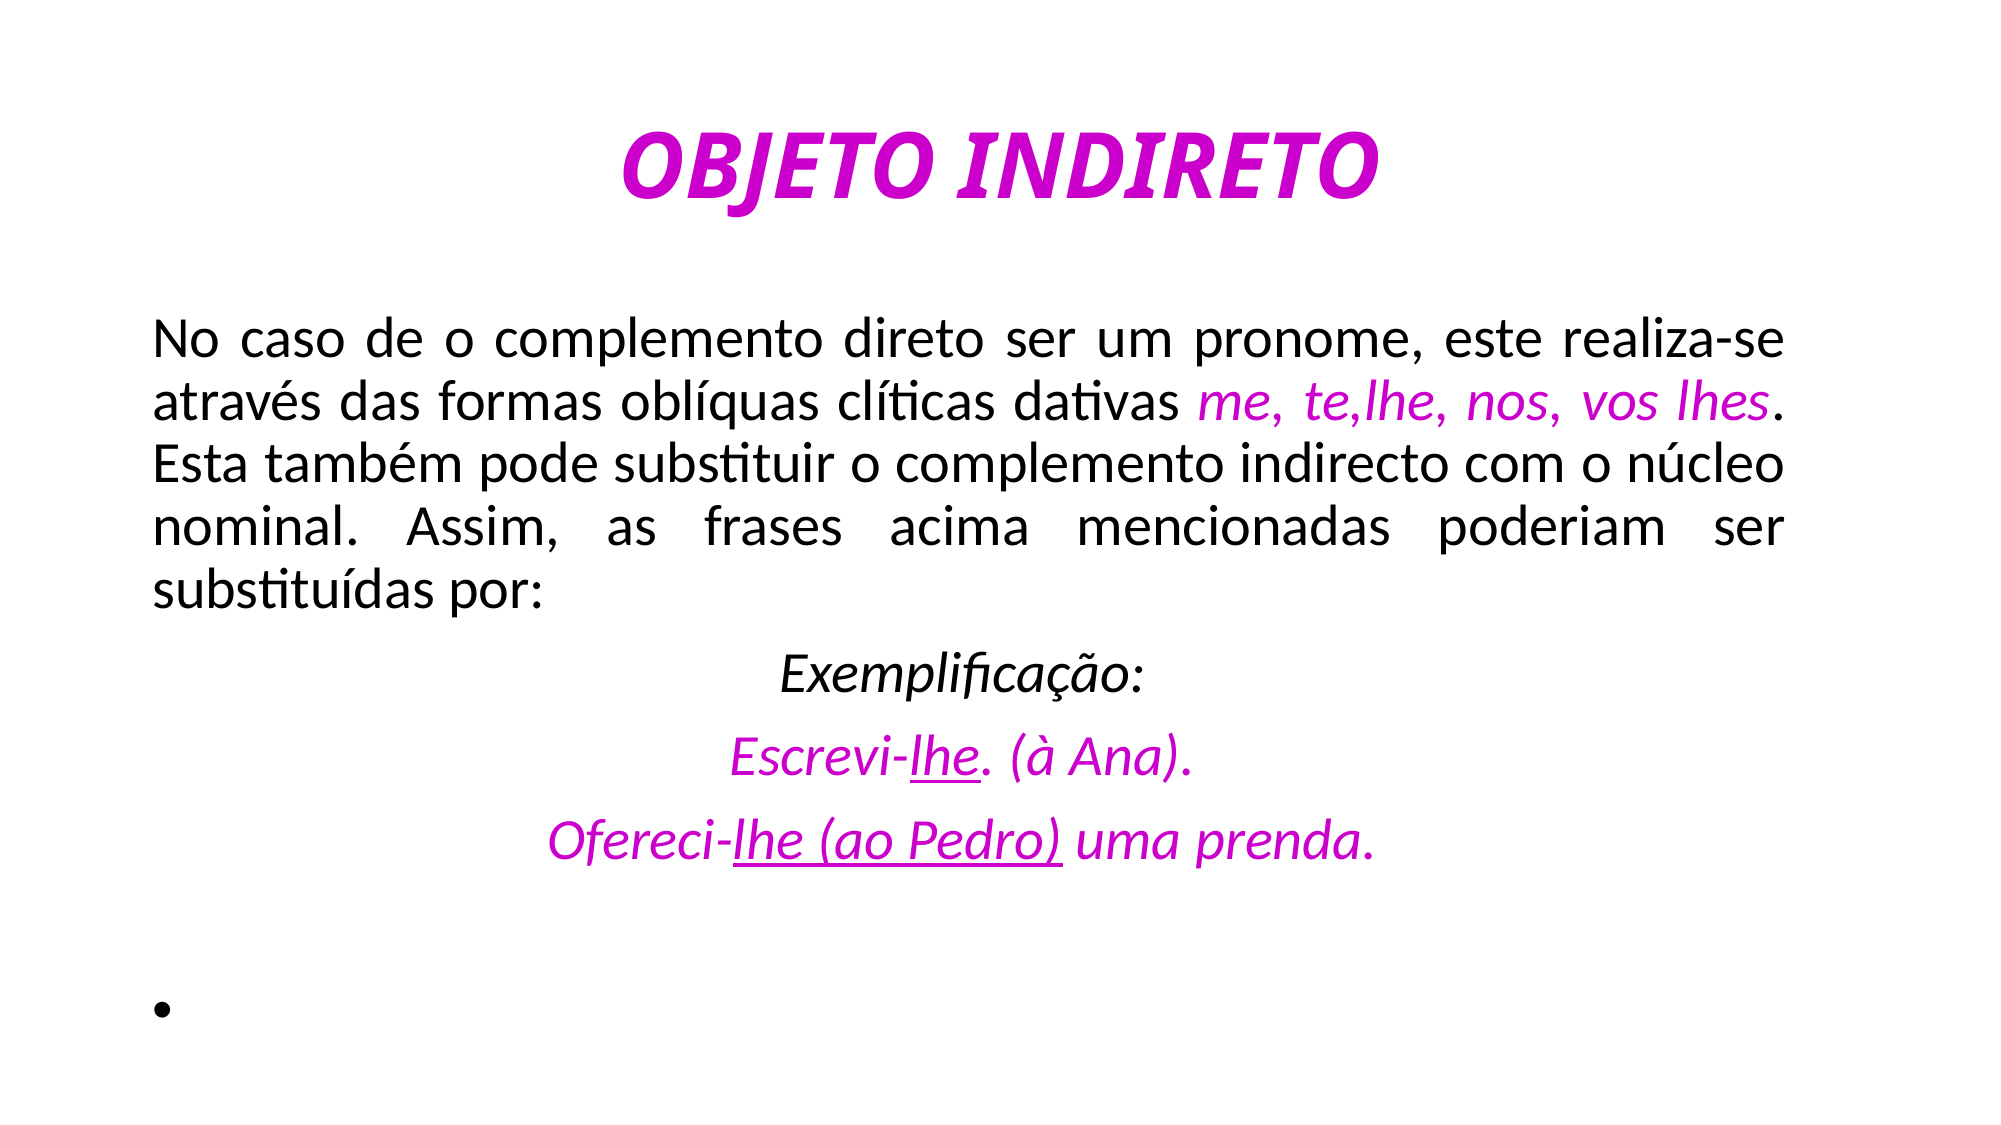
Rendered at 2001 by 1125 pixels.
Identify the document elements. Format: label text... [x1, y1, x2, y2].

list No caso de o complemento direto ser um pronome, este realiza-se através das formas oblíquas clíticas dativas me, te,lhe, nos, vos lhes. Esta também pode substituir o complemento indirecto com o núcleo nominal. Assim, as frases acima mencionadas poderiam ser substituídas por: Exemplificação: Escrevi-lhe. (à Ana). Ofereci-lhe (ao Pedro) uma prenda. [137, 299, 1863, 1014]
title OBJETO INDIRETO [137, 59, 1863, 278]
